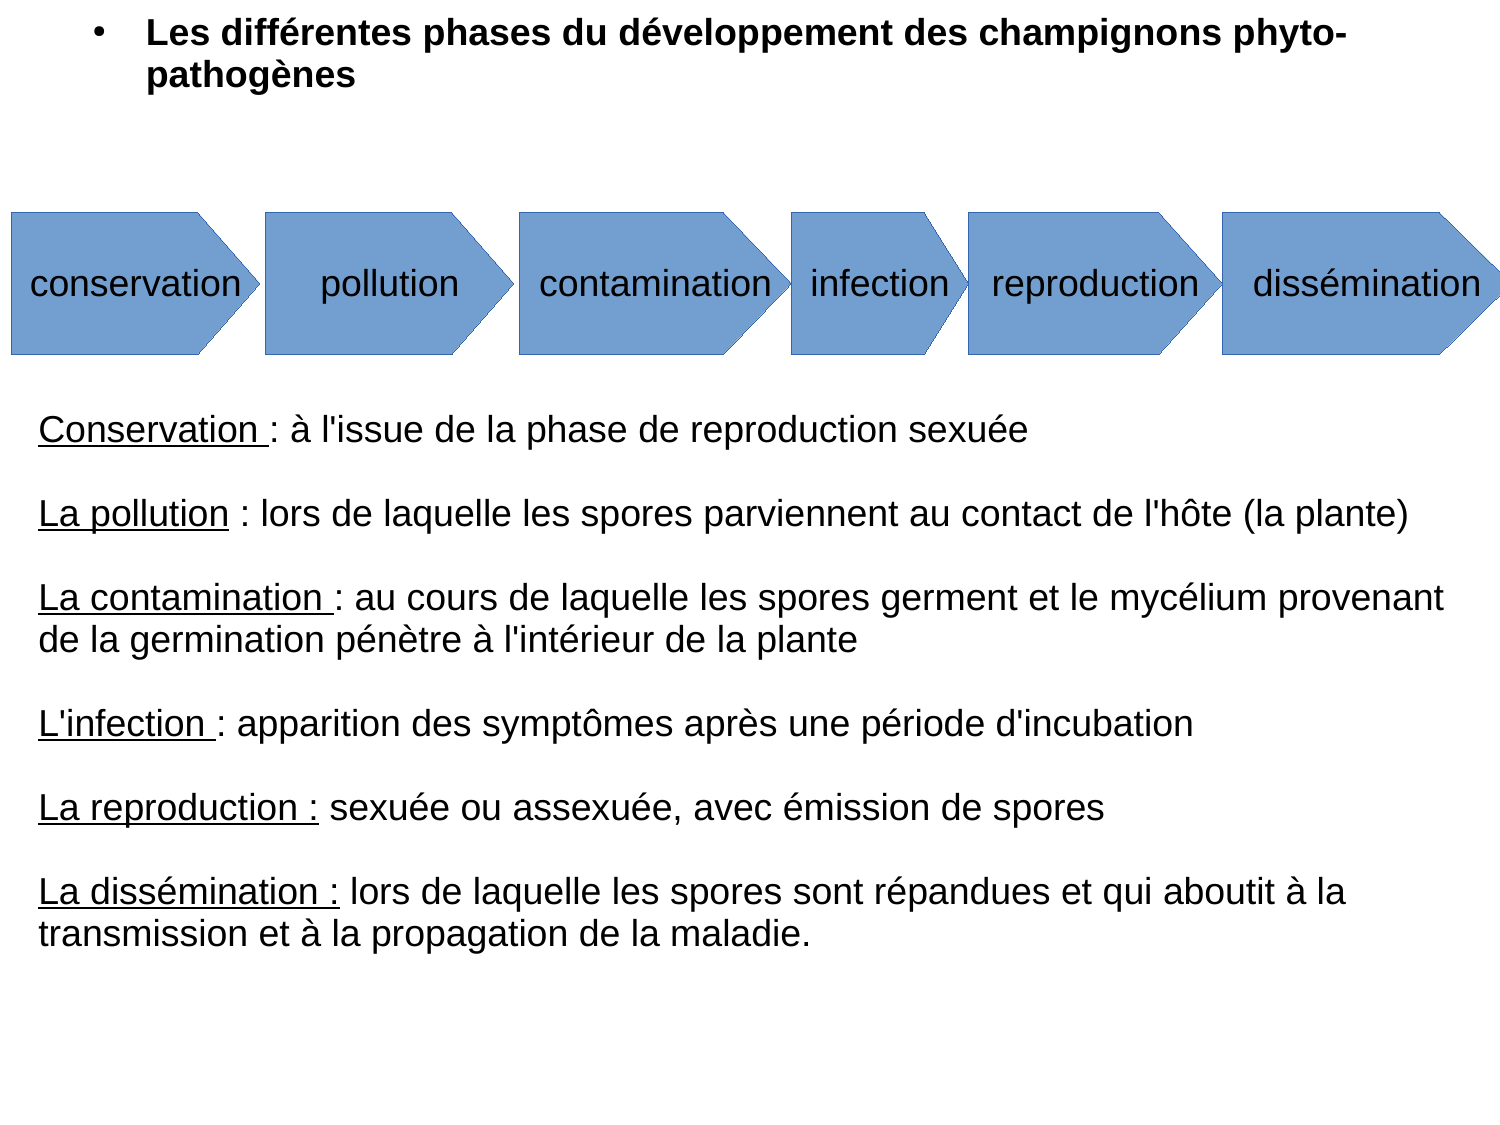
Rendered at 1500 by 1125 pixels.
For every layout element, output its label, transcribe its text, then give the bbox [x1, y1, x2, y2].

text_box conservation [11, 212, 260, 355]
text_box dissémination [1222, 212, 1500, 355]
text_box pollution [265, 212, 514, 355]
text_box infection [791, 212, 968, 355]
text_box Conservation : à l'issue de la phase de reproduction sexuée La pollution : lors de laquelle les spores parviennent au contact de l'hôte (la plante) La contamination : au cours de laquelle les spores germent et le mycélium provenant de la germination pénètre à l'intérieur de la plante L'infection : apparition des symptômes après une période d'incubation La reproduction : sexuée ou assexuée, avec émission de spores La dissémination : lors de laquelle les spores sont répandues et qui aboutit à la transmission et à la propagation de la maladie. [23, 401, 1477, 1006]
list Les différentes phases du développement des champignons phyto-pathogènes [75, 11, 1425, 401]
text_box contamination [519, 212, 791, 355]
text_box reproduction [968, 212, 1222, 355]
